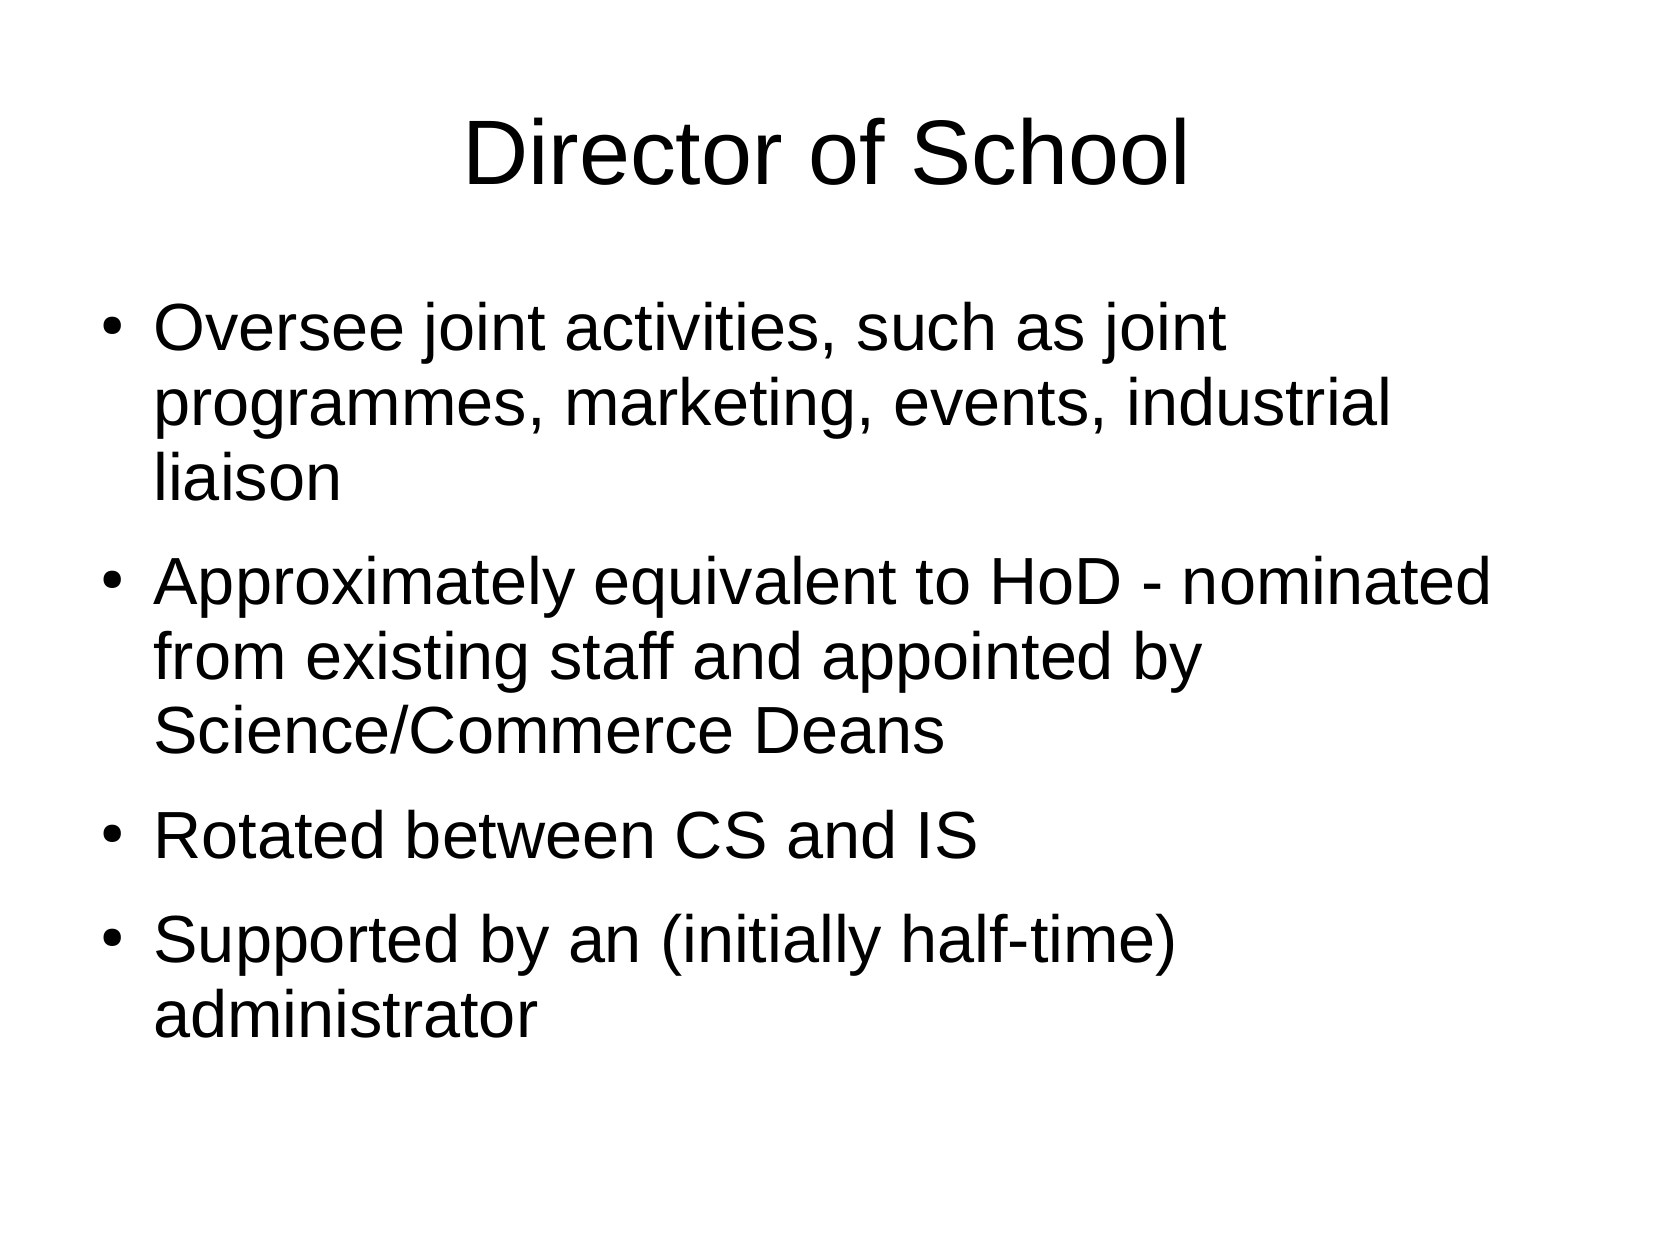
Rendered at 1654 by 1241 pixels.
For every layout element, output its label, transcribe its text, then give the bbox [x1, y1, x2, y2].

list Oversee joint activities, such as joint programmes, marketing, events, industrial liaison Approximately equivalent to HoD - nominated from existing staff and appointed by Science/Commerce Deans Rotated between CS and IS Supported by an (initially half-time) administrator [82, 290, 1571, 1109]
title Director of School [82, 49, 1571, 257]
